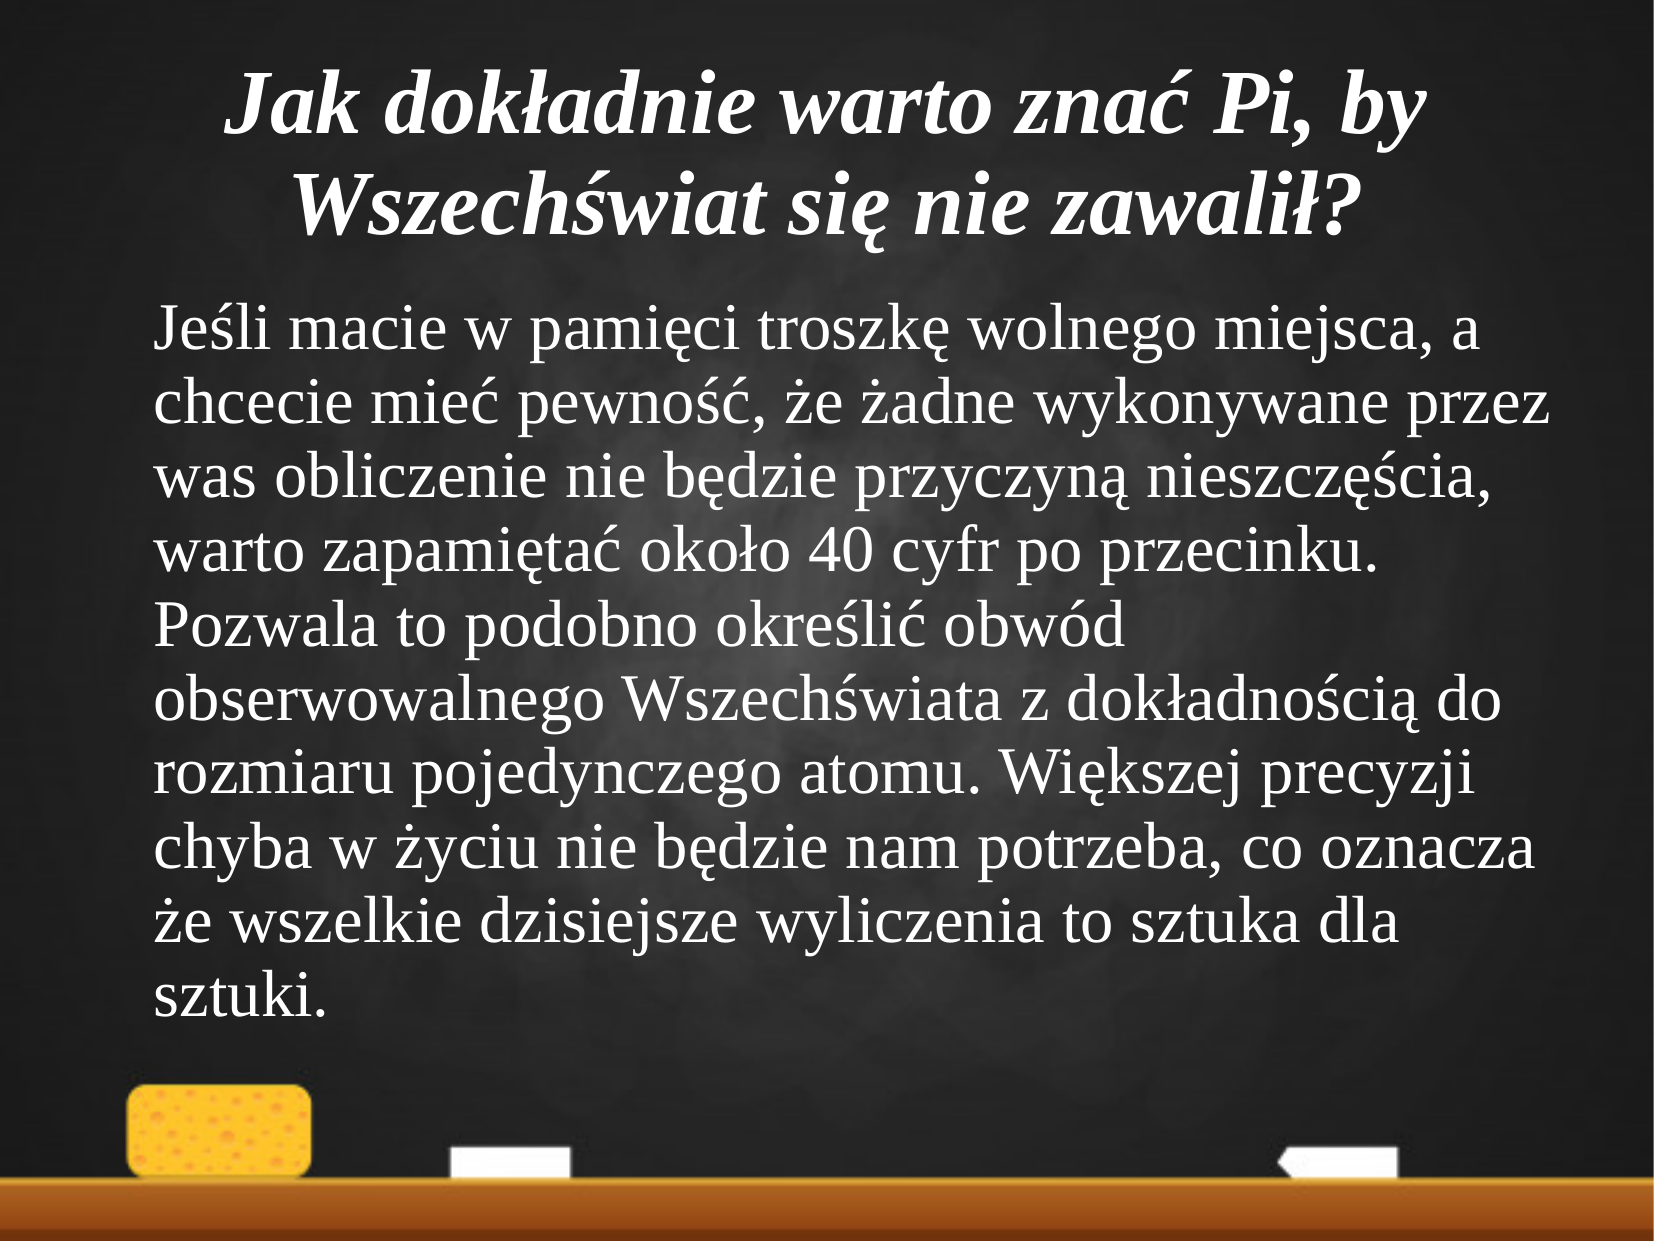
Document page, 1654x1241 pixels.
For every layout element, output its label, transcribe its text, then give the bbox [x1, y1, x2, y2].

title Jak dokładnie warto znać Pi, by Wszechświat się nie zawalił? [82, 49, 1571, 257]
picture [0, 0, 1654, 1241]
list Jeśli macie w pamięci troszkę wolnego miejsca, a chcecie mieć pewność, że żadne wykonywane przez was obliczenie nie będzie przyczyną nieszczęścia, warto zapamiętać około 40 cyfr po przecinku. Pozwala to podobno określić obwód obserwowalnego Wszechświata z dokładnością do rozmiaru pojedynczego atomu. Większej precyzji chyba w życiu nie będzie nam potrzeba, co oznacza że wszelkie dzisiejsze wyliczenia to sztuka dla sztuki. [82, 290, 1571, 1109]
